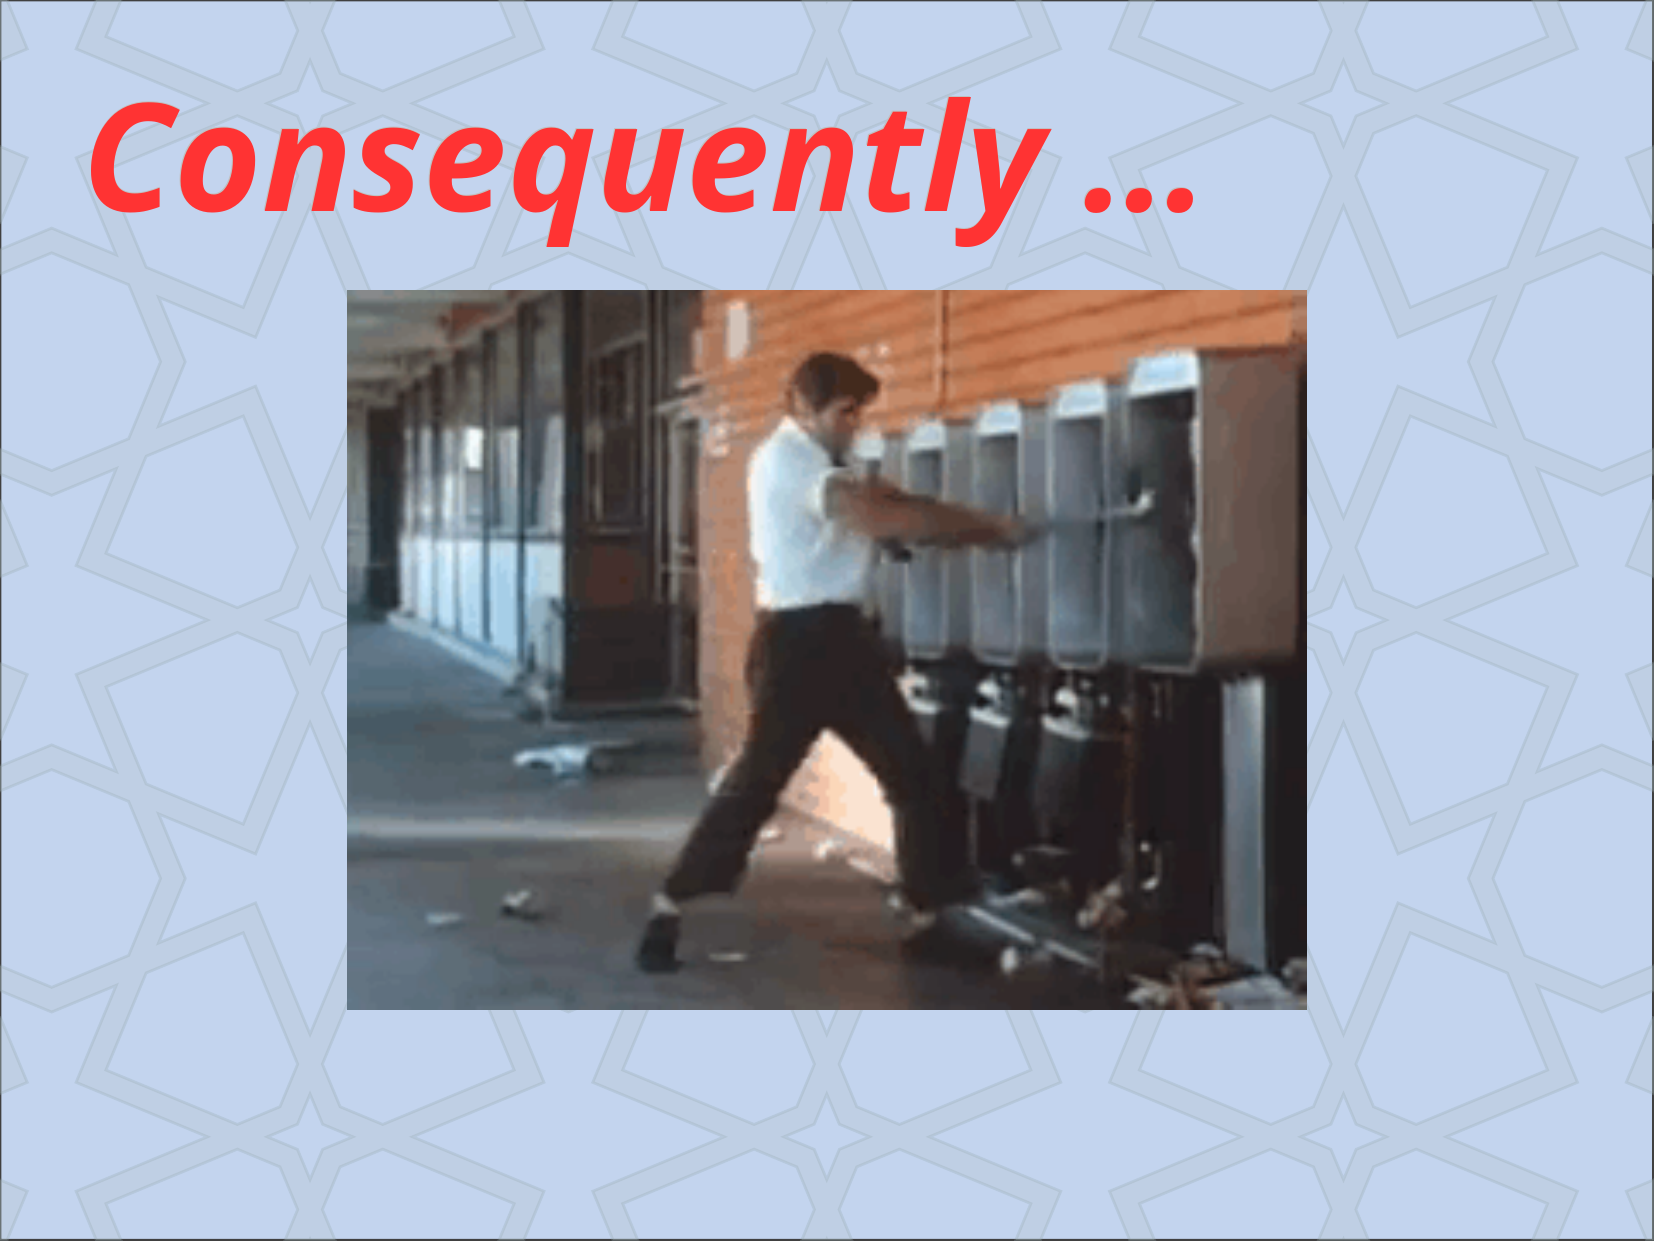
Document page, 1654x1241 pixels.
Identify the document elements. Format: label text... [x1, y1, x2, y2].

title Consequently … [82, 49, 1571, 257]
picture [347, 290, 1307, 1010]
